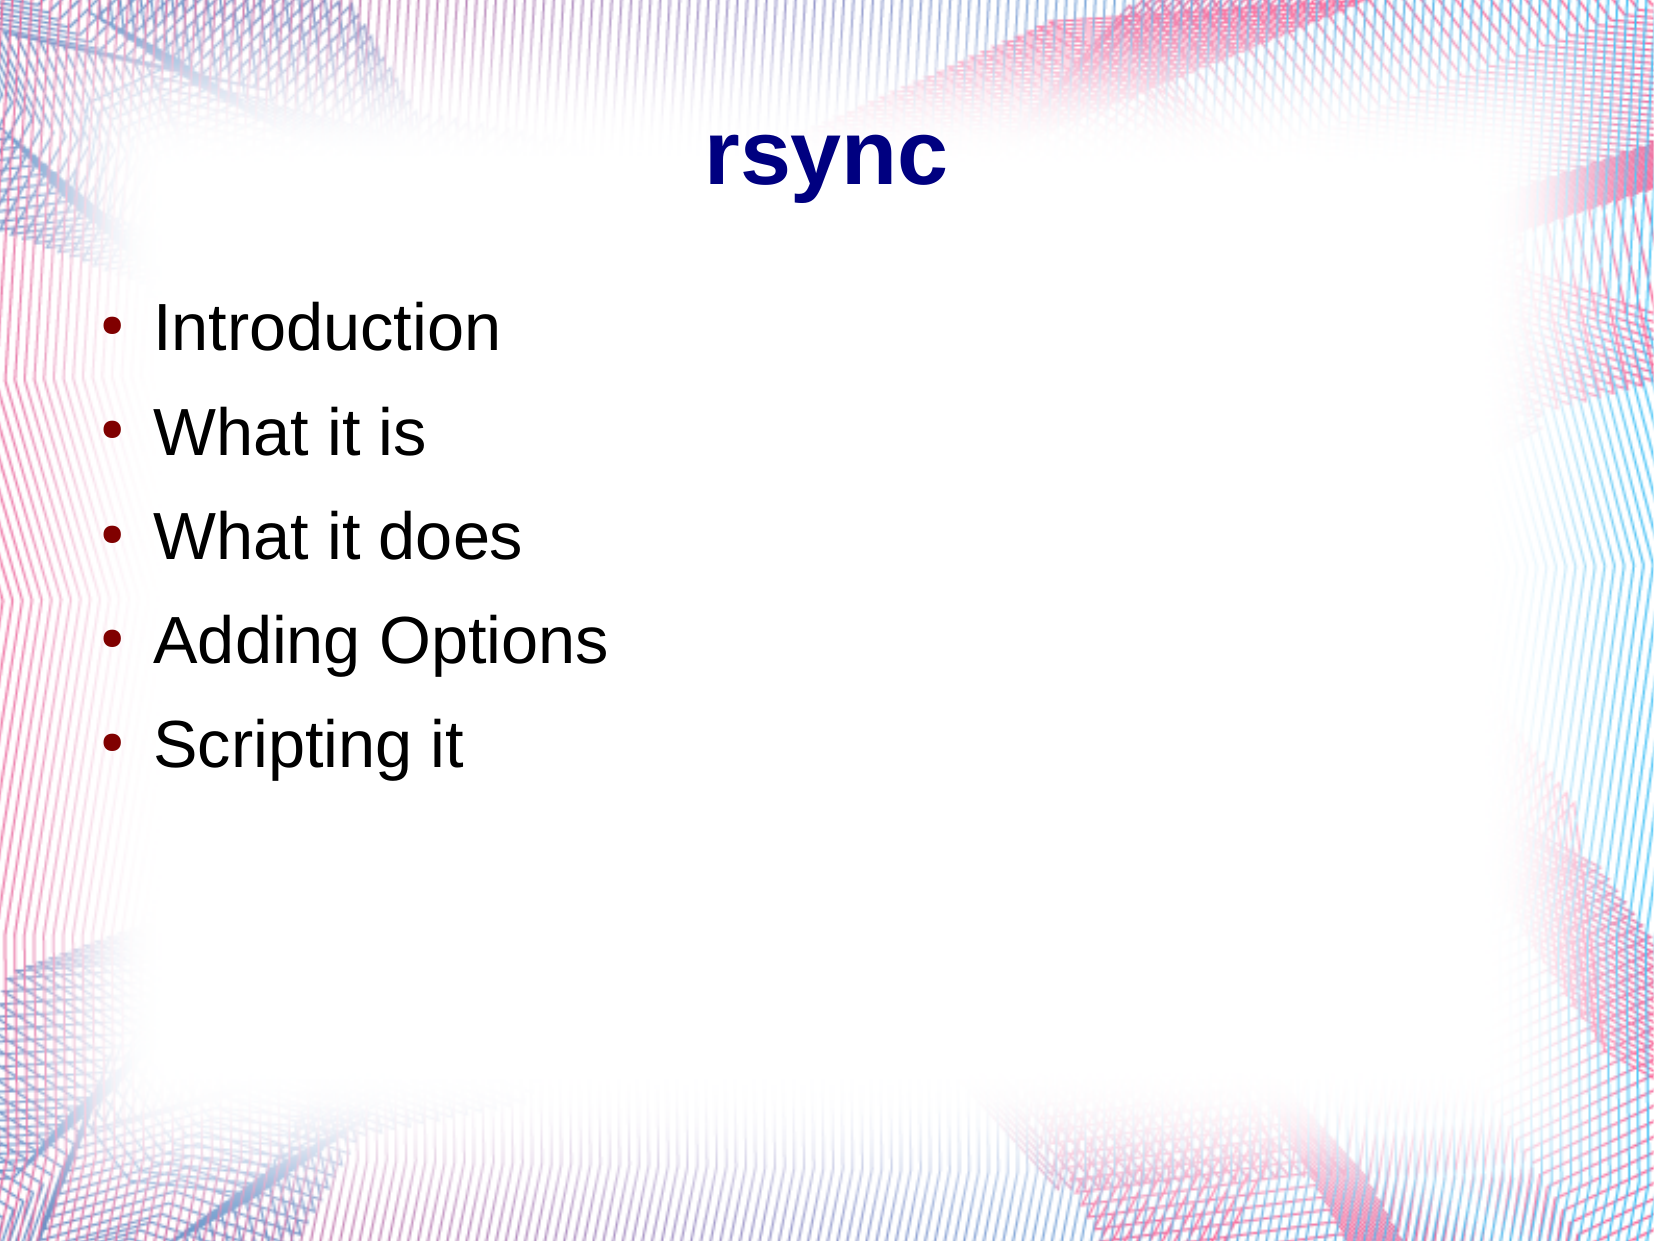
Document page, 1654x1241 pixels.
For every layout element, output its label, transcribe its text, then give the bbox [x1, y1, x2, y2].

picture [0, 0, 1654, 1241]
list Introduction What it is What it does Adding Options Scripting it [82, 290, 1571, 1094]
title rsync [82, 56, 1571, 250]
